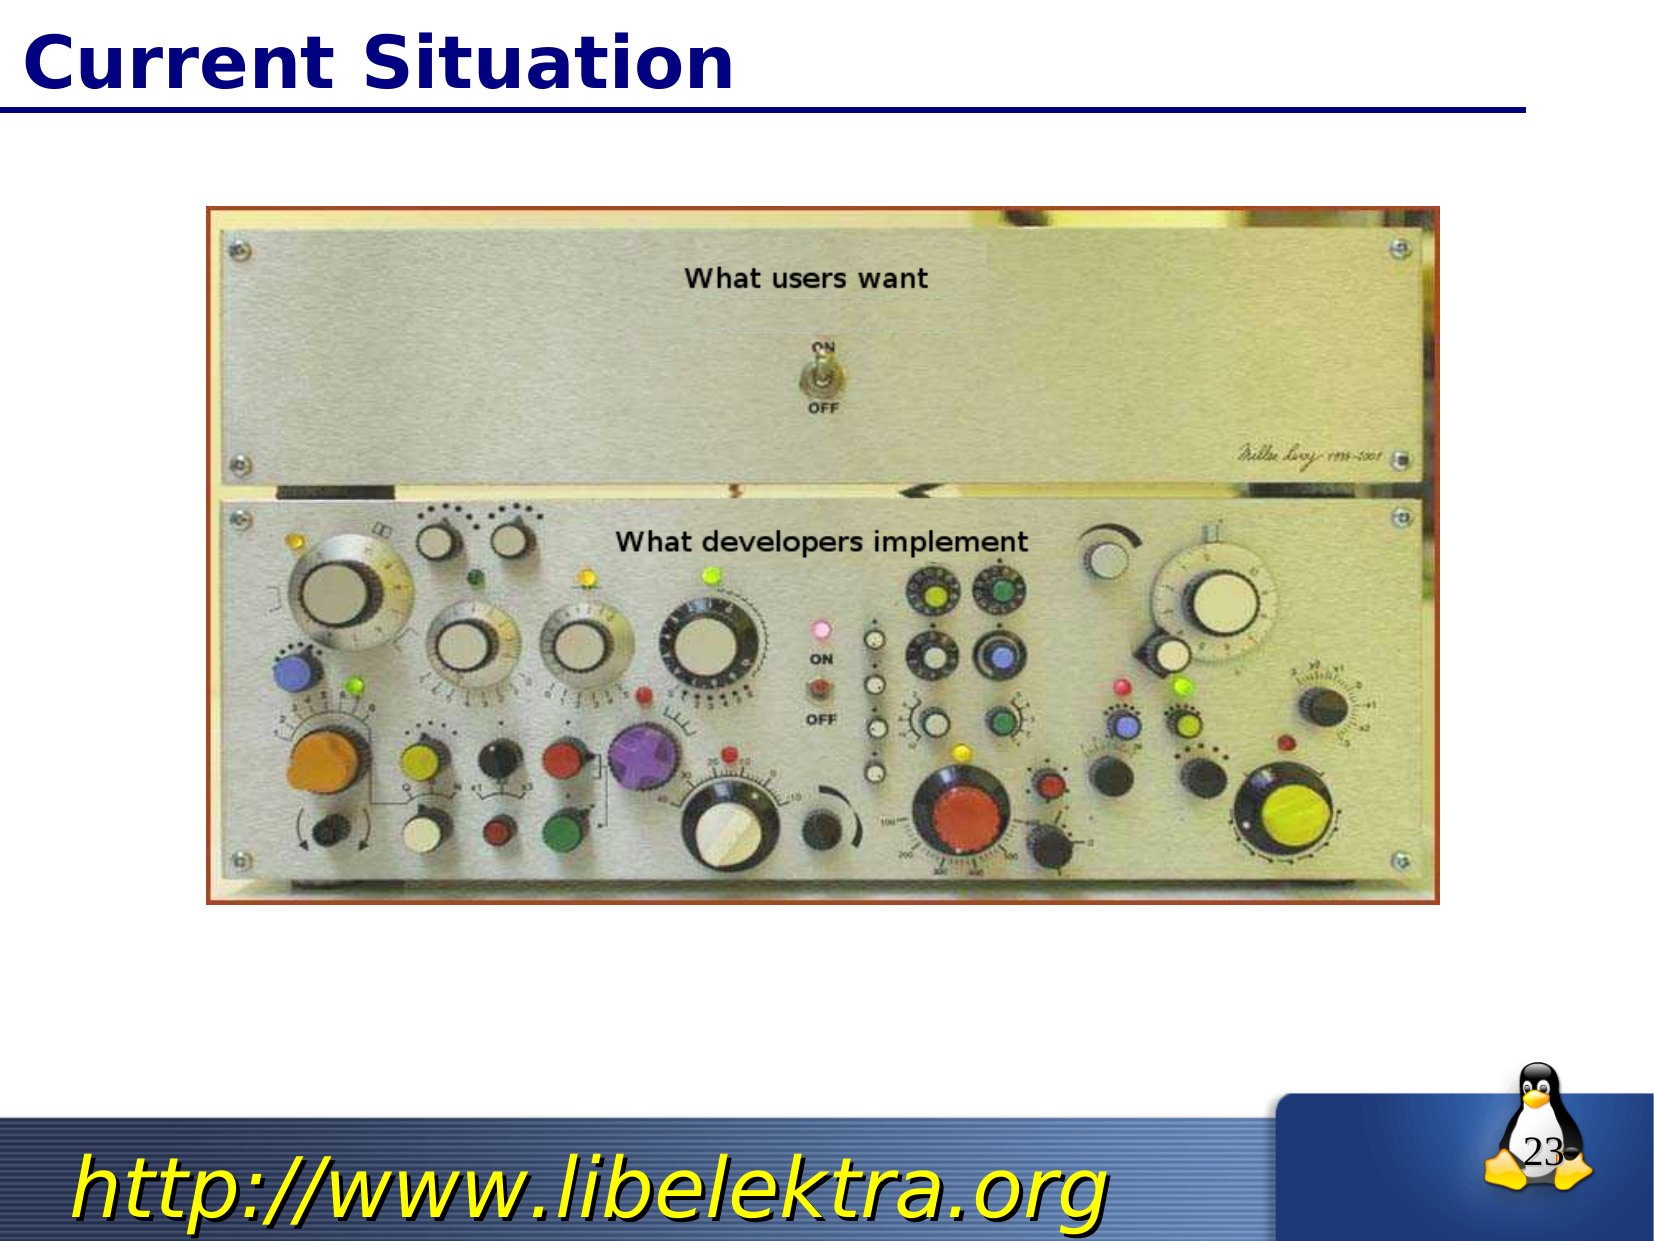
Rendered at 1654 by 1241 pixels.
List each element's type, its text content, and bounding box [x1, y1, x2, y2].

text_box Current Situation [22, 14, 1611, 111]
picture [0, 1061, 1654, 1241]
picture [206, 206, 1440, 905]
text_box <Foliennummer> [1272, 1122, 1566, 1178]
